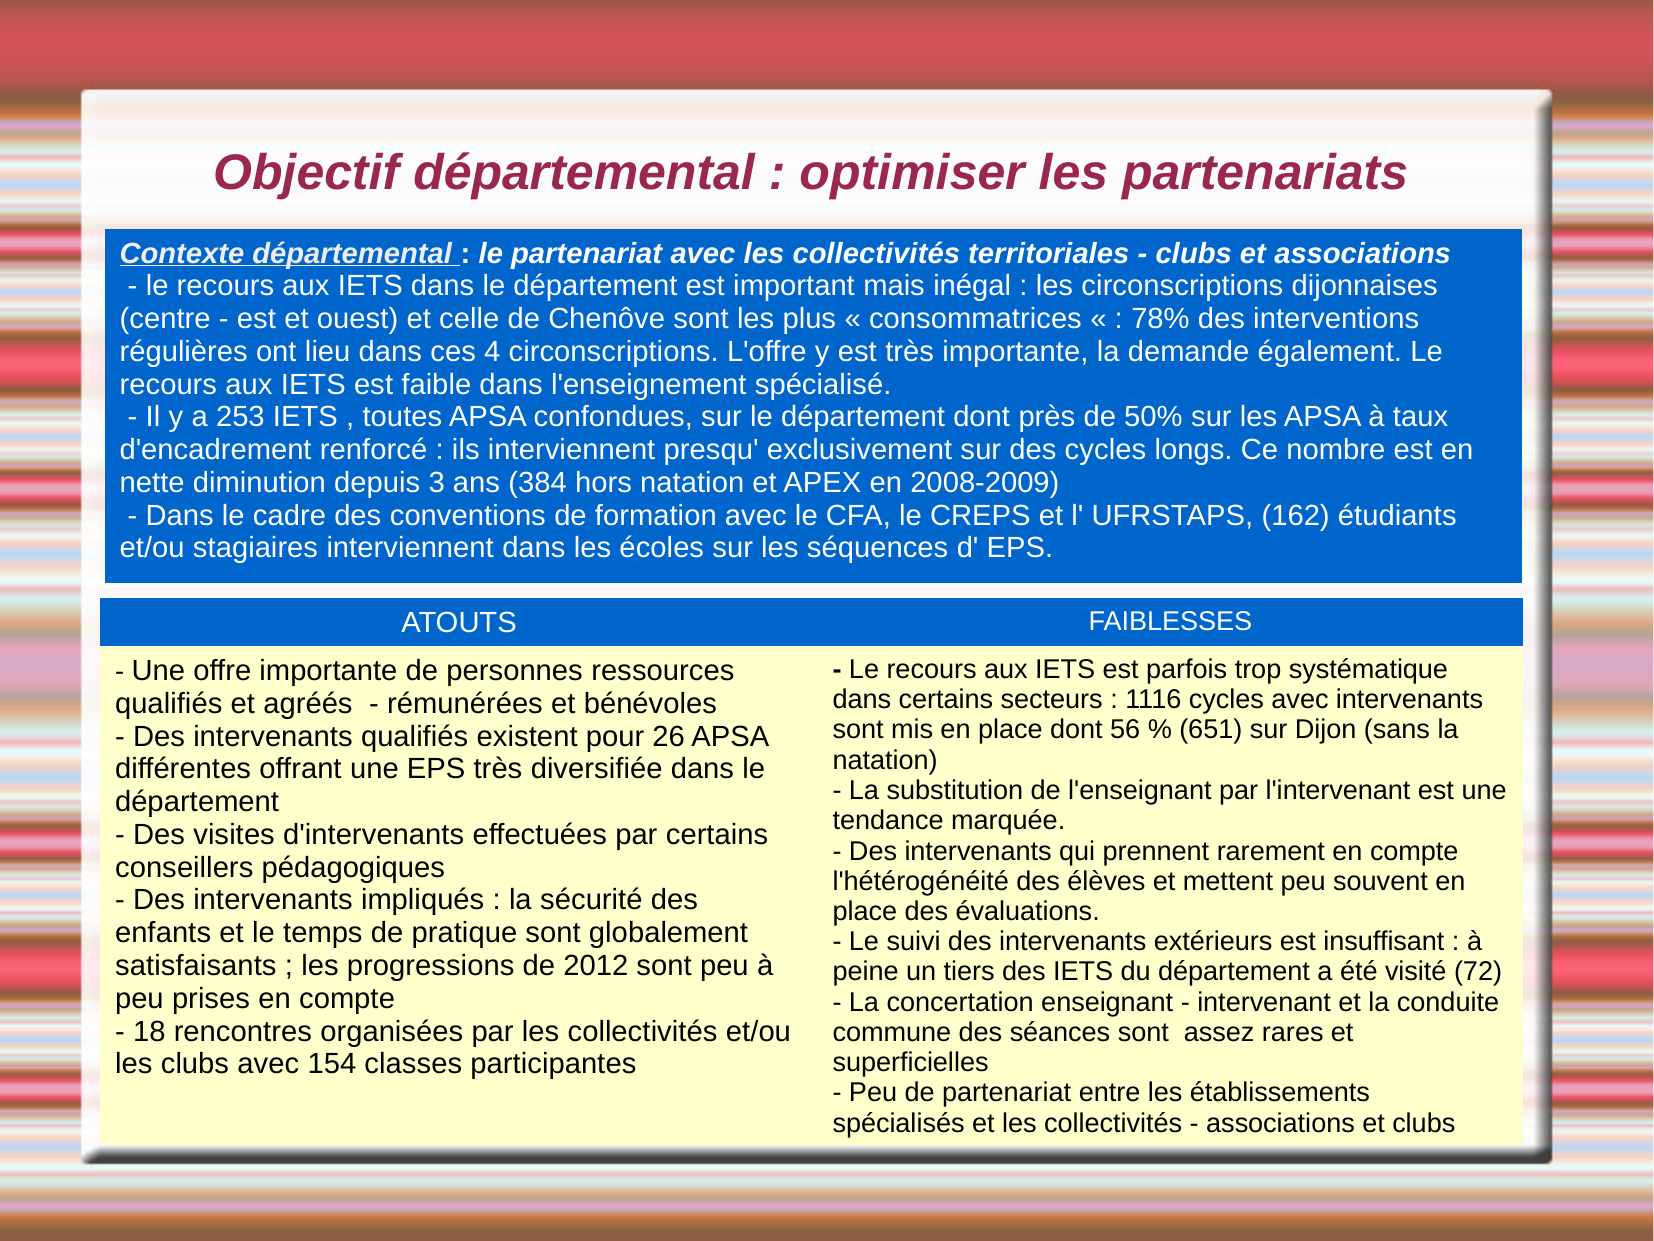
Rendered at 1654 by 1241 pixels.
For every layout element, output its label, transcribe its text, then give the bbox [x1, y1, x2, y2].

table_cell - Une offre importante de personnes ressources qualifiés et agréés - rémunérées et bénévoles - Des intervenants qualifiés existent pour 26 APSA différentes offrant une EPS très diversifiée dans le département - Des visites d'intervenants effectuées par certains conseillers pédagogiques - Des intervenants impliqués : la sécurité des enfants et le temps de pratique sont globalement satisfaisants ; les progressions de 2012 sont peu à peu prises en compte - 18 rencontres organisées par les collectivités et/ou les clubs avec 154 classes participantes [100, 646, 818, 1145]
title Objectif départemental : optimiser les partenariats [88, 114, 1534, 322]
table_header Contexte départemental : le partenariat avec les collectivités territoriales - clubs et associations - le recours aux IETS dans le département est important mais inégal : les circonscriptions dijonnaises (centre - est et ouest) et celle de Chenôve sont les plus « consommatrices « : 78% des interventions régulières ont lieu dans ces 4 circonscriptions. L'offre y est très importante, la demande également. Le recours aux IETS est faible dans l'enseignement spécialisé. - Il y a 253 IETS , toutes APSA confondues, sur le département dont près de 50% sur les APSA à taux d'encadrement renforcé : ils interviennent presqu' exclusivement sur des cycles longs. Ce nombre est en nette diminution depuis 3 ans (384 hors natation et APEX en 2008-2009) - Dans le cadre des conventions de formation avec le CFA, le CREPS et l' UFRSTAPS, (162) étudiants et/ou stagiaires interviennent dans les écoles sur les séquences d' EPS. [105, 229, 1522, 583]
list [152, 344, 1534, 1127]
table_cell - Le recours aux IETS est parfois trop systématique dans certains secteurs : 1116 cycles avec intervenants sont mis en place dont 56 % (651) sur Dijon (sans la natation) - La substitution de l'enseignant par l'intervenant est une tendance marquée. - Des intervenants qui prennent rarement en compte l'hétérogénéité des élèves et mettent peu souvent en place des évaluations. - Le suivi des intervenants extérieurs est insuffisant : à peine un tiers des IETS du département a été visité (72) - La concertation enseignant - intervenant et la conduite commune des séances sont assez rares et superficielles - Peu de partenariat entre les établissements spécialisés et les collectivités - associations et clubs [818, 646, 1523, 1145]
table_header ATOUTS [100, 598, 818, 646]
picture [0, 0, 1654, 1241]
table_header FAIBLESSES [818, 598, 1523, 646]
